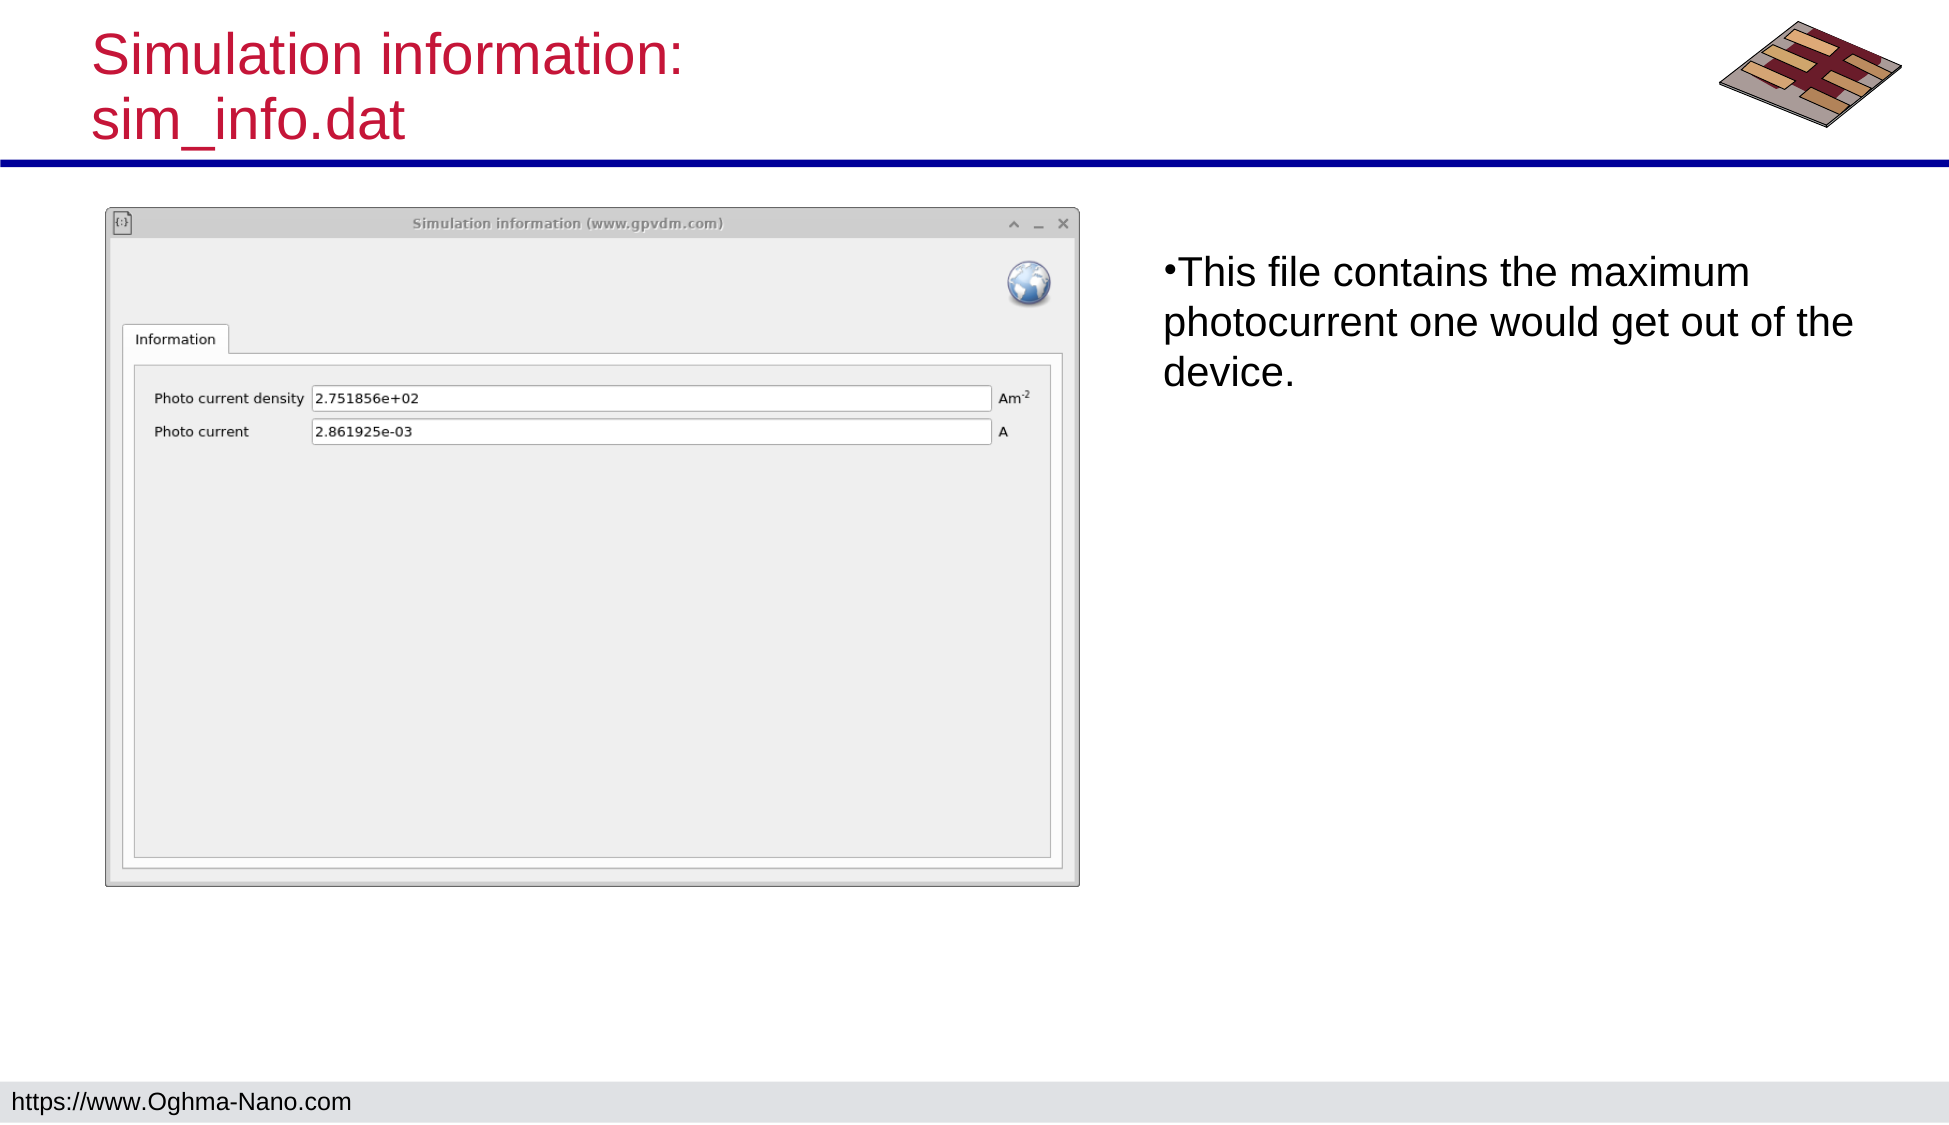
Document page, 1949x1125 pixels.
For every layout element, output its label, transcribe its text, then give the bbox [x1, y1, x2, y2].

text_box This file contains the maximum photocurrent one would get out of the device. [1148, 237, 1875, 406]
picture [105, 207, 1080, 887]
title Simulation information: sim_info.dat [76, 14, 1685, 160]
